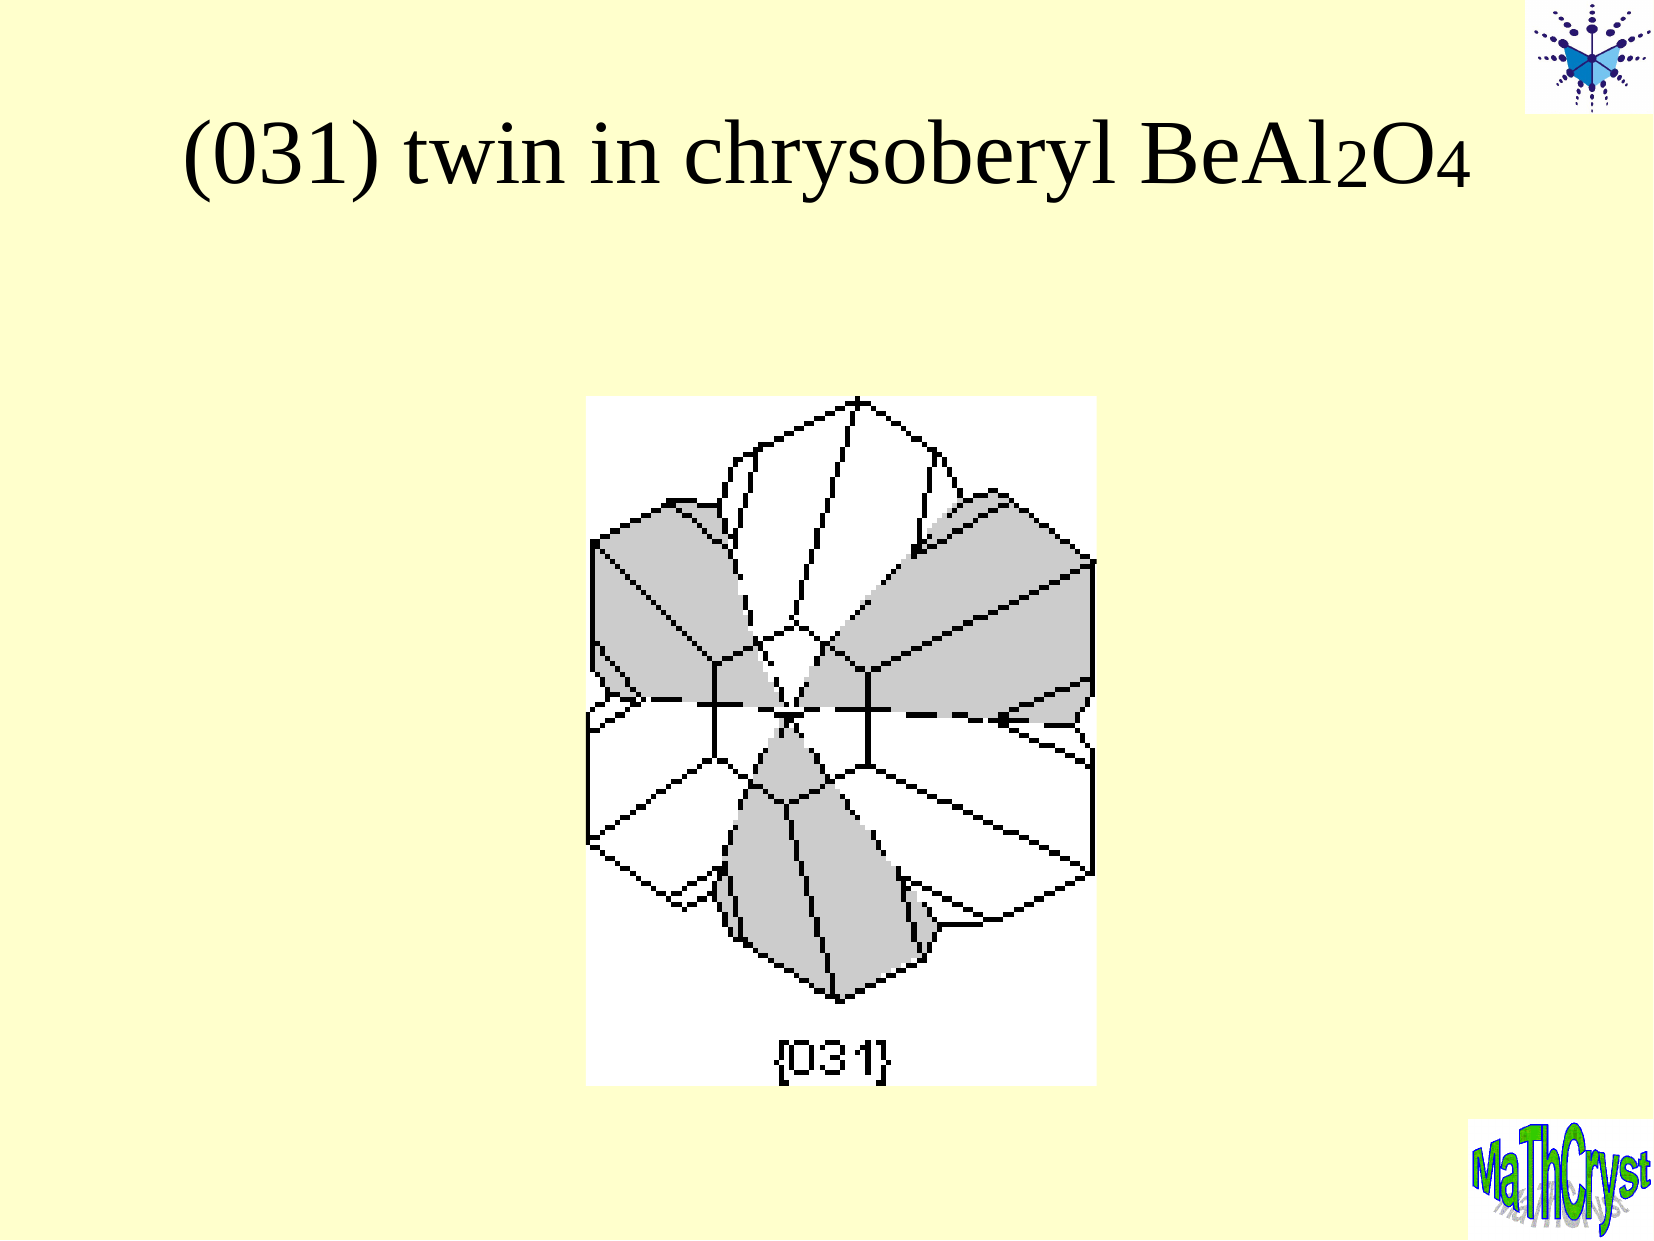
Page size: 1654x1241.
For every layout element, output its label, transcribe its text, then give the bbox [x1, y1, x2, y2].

picture [1525, 0, 1654, 114]
picture [1468, 1119, 1654, 1241]
title (031) twin in chrysoberyl BeAl2O4 [82, 49, 1571, 257]
picture [585, 396, 1097, 1086]
